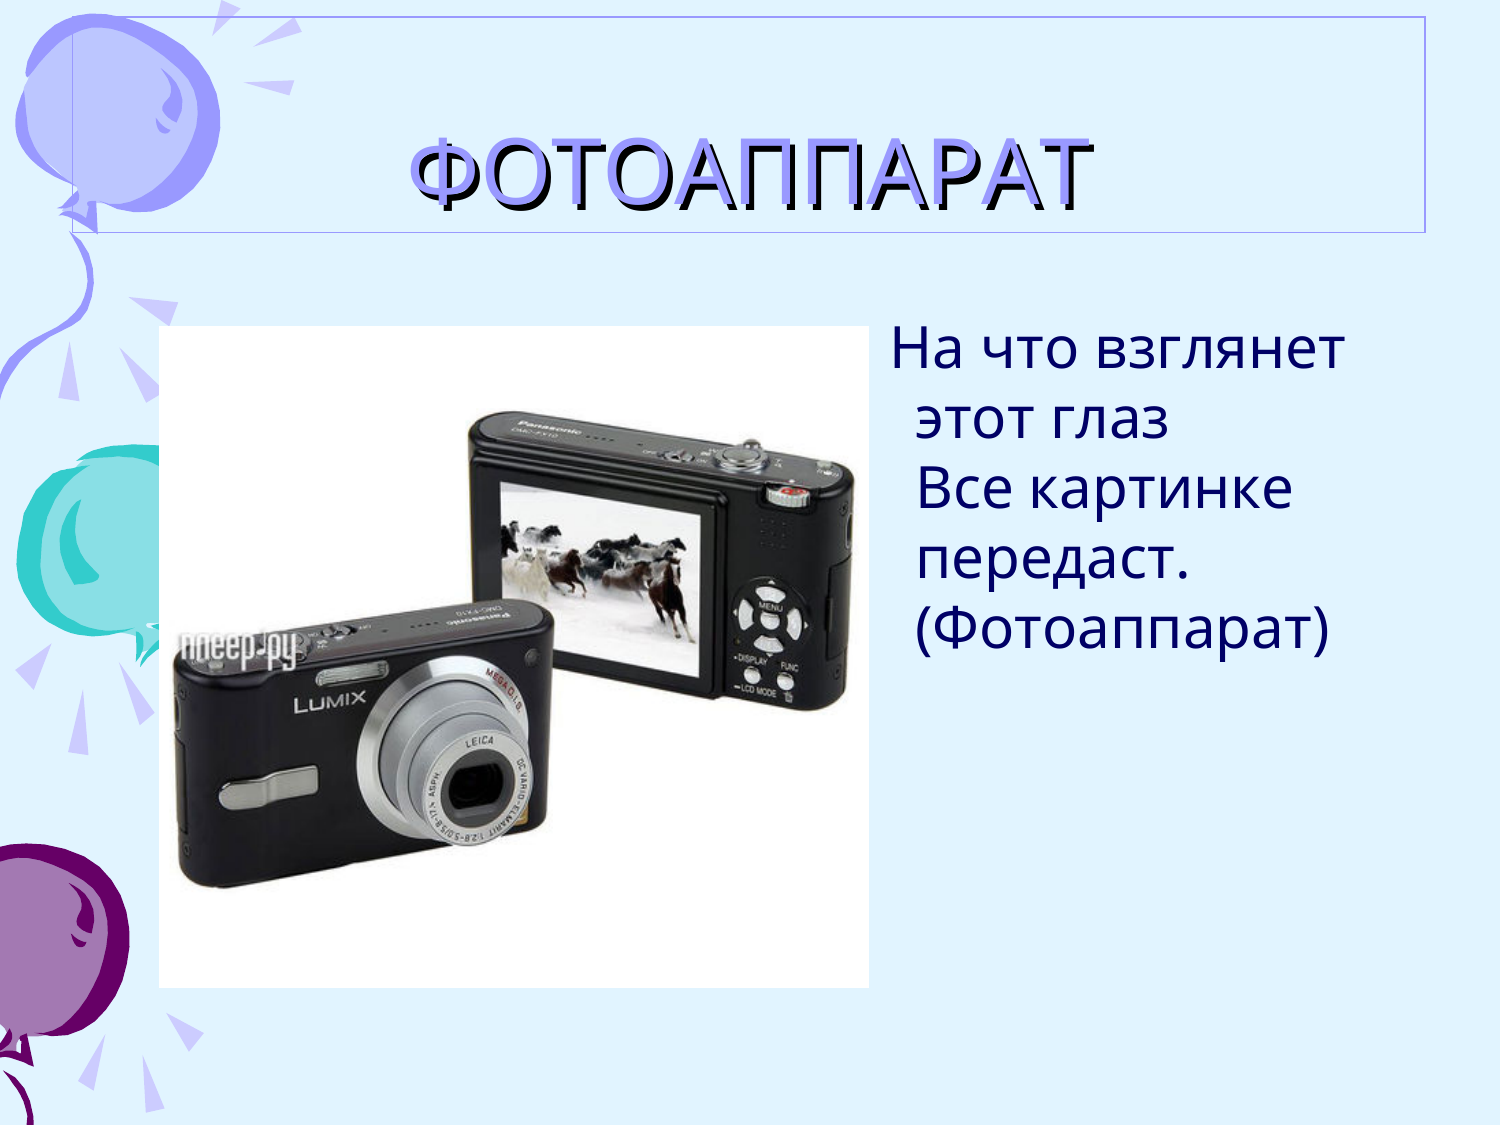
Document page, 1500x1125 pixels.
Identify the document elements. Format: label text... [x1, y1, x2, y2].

list На что взглянет этот глаз Все картинке передаст. (Фотоаппарат) [844, 302, 1425, 994]
title ФОТОАППАРАТ [72, 16, 1426, 233]
picture [159, 326, 869, 988]
